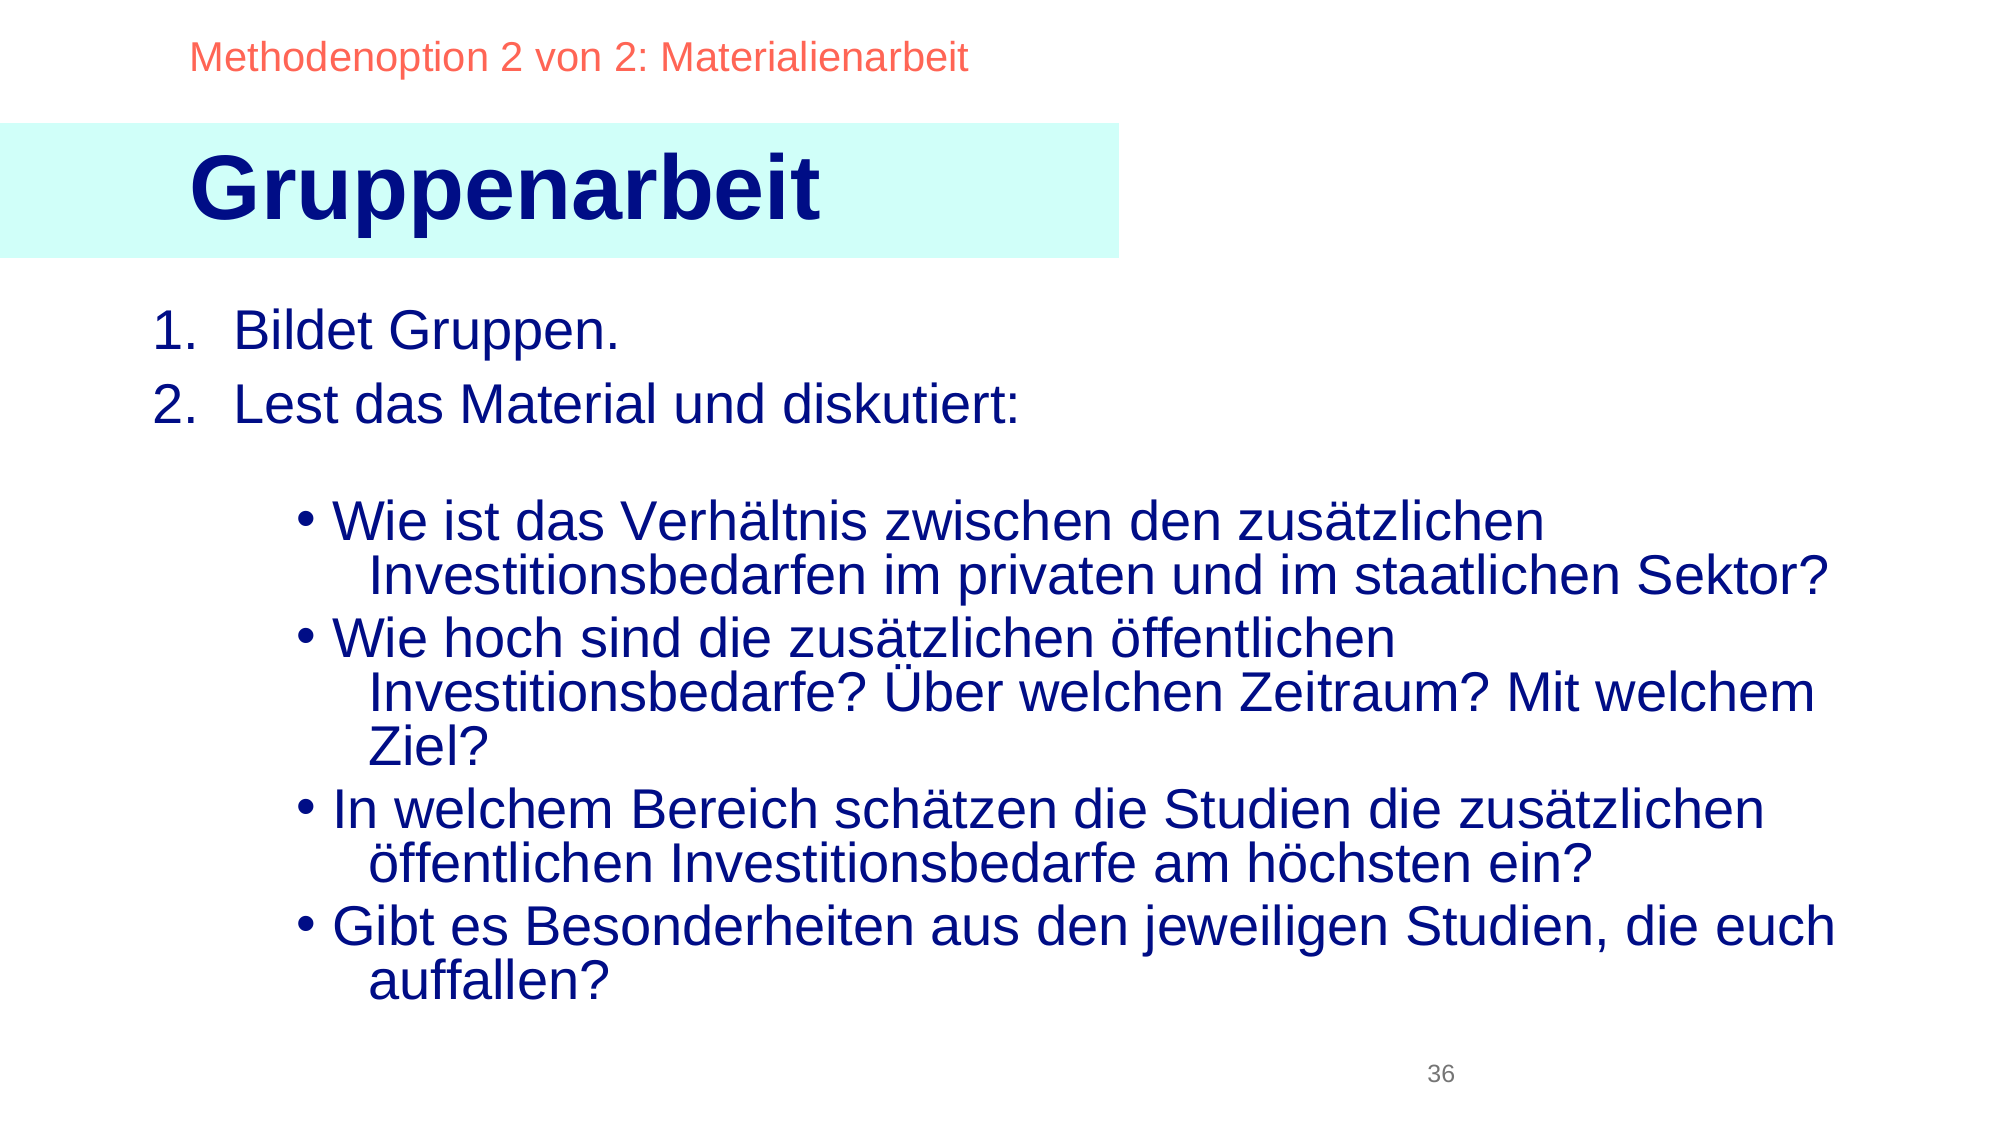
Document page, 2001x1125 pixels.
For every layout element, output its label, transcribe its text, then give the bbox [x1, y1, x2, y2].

list Methodenoption 2 von 2: Materialienarbeit [137, 27, 1119, 107]
list Gruppenarbeit [137, 129, 1093, 258]
list Bildet Gruppen. Lest das Material und diskutiert: Wie ist das Verhältnis zwischen den zusätzlichen Investitionsbedarfen im privaten und im staatlichen Sektor? Wie hoch sind die zusätzlichen öffentlichen Investitionsbedarfe? Über welchen Zeitraum? Mit welchem Ziel? In welchem Bereich schätzen die Studien die zusätzlichen öffentlichen Investitionsbedarfe am höchsten ein? Gibt es Besonderheiten aus den jeweiligen Studien, die euch auffallen? [137, 299, 1863, 1061]
